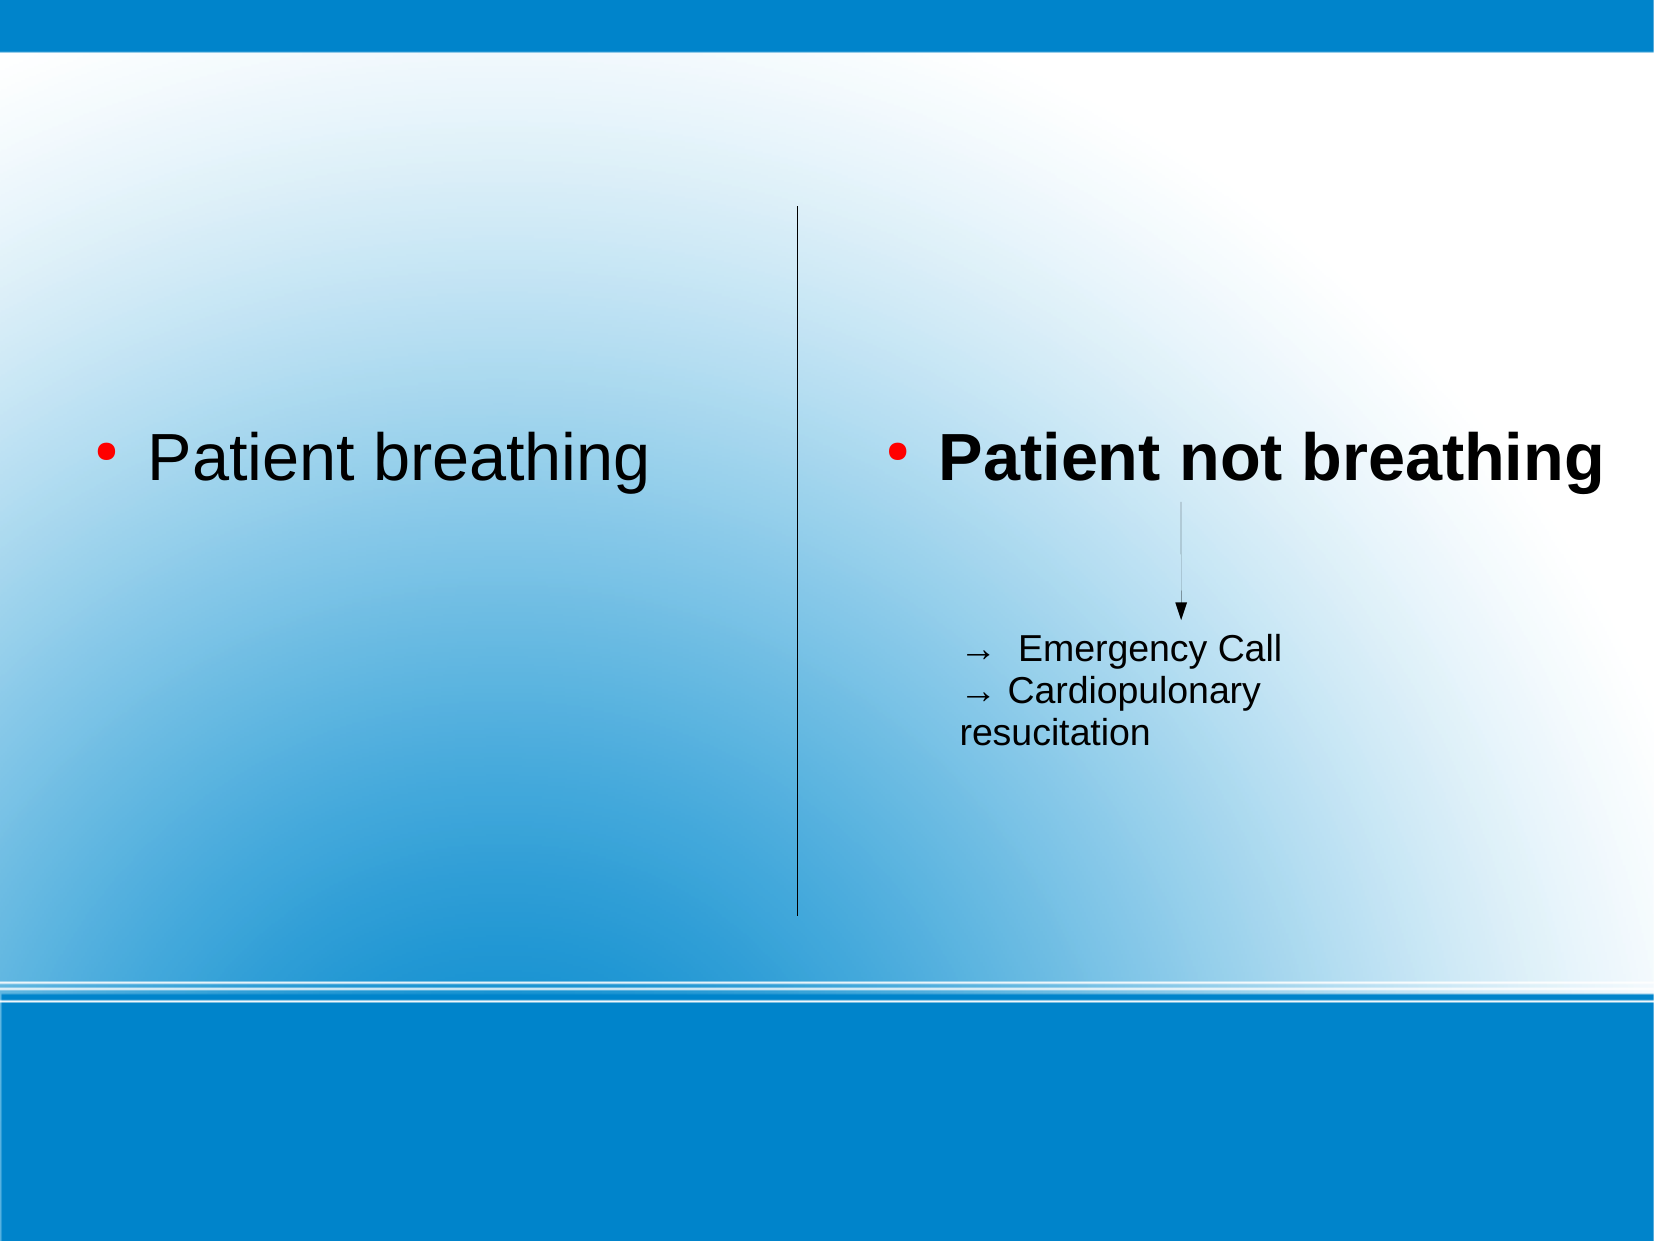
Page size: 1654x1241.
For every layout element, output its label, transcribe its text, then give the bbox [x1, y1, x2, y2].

list Patient breathing [59, 413, 833, 1093]
list Patient not breathing [850, 413, 1625, 1093]
text_box → Emergency Call → Cardiopulonary resucitation [944, 620, 1478, 827]
